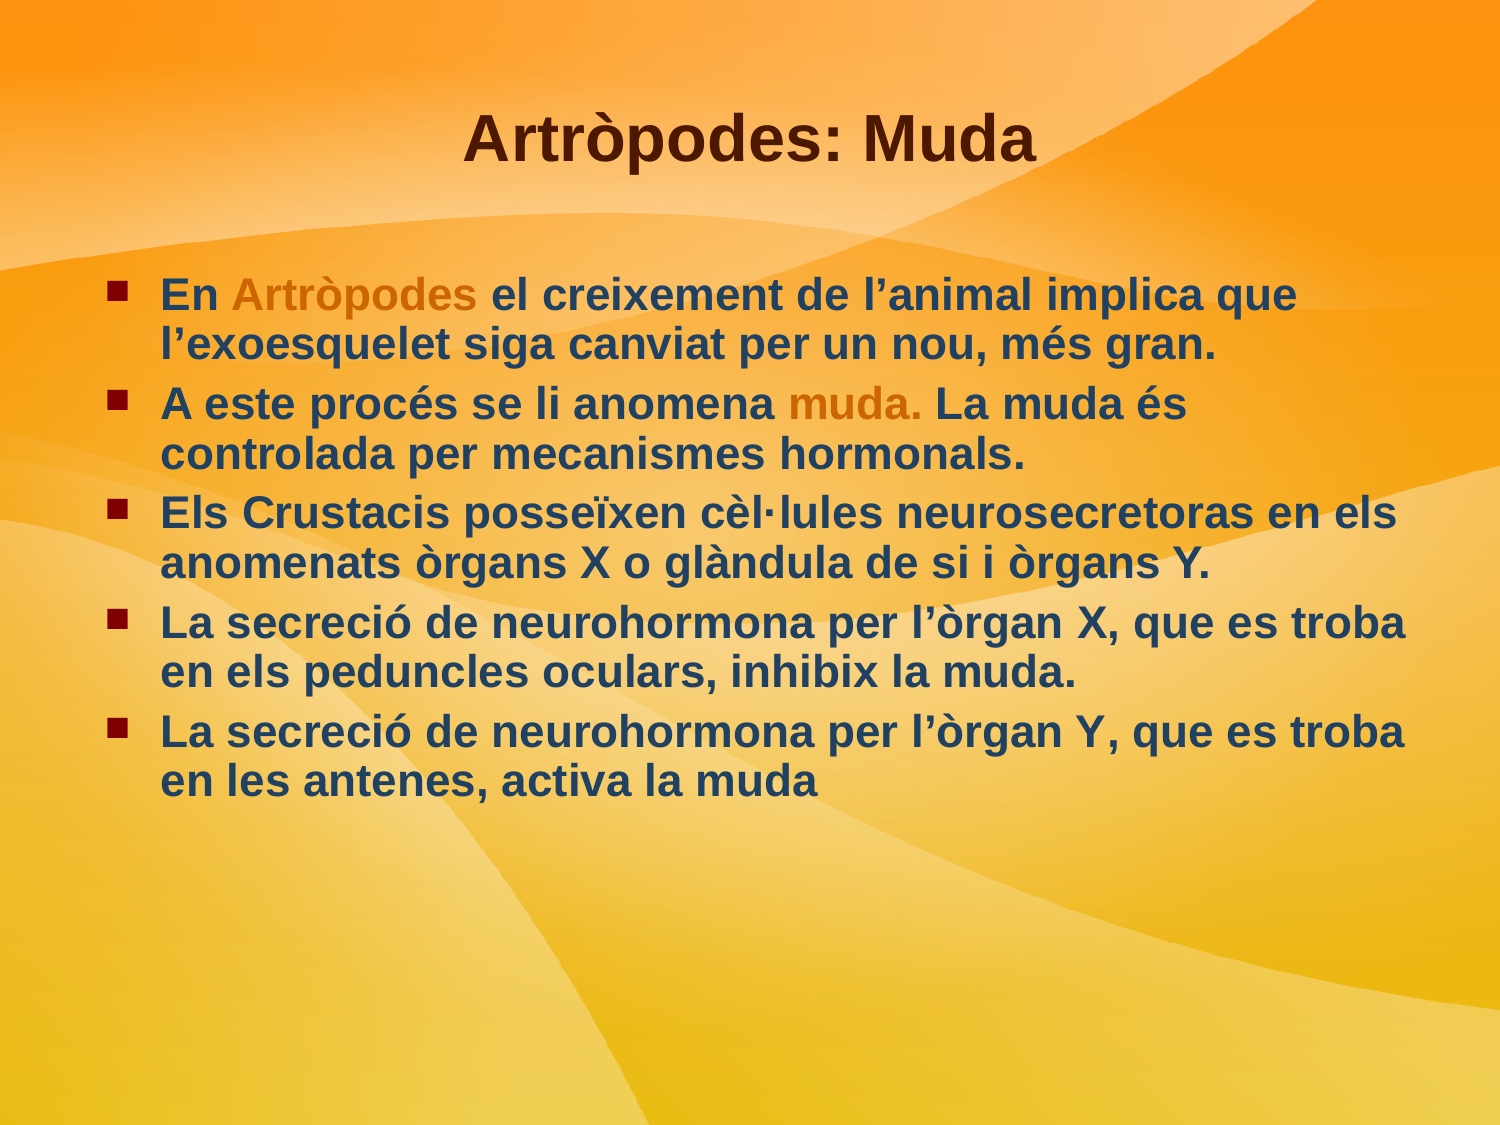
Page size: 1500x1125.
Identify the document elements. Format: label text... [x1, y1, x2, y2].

title Artròpodes: Muda [75, 52, 1425, 225]
list En Artròpodes el creixement de l’animal implica que l’exoesquelet siga canviat per un nou, més gran. A este procés se li anomena muda. La muda és controlada per mecanismes hormonals. Els Crustacis posseïxen cèl·lules neurosecretoras en els anomenats òrgans X o glàndula de si i òrgans Y. La secreció de neurohormona per l’òrgan X, que es troba en els peduncles oculars, inhibix la muda. La secreció de neurohormona per l’òrgan Y, que es troba en les antenes, activa la muda [75, 263, 1425, 1006]
picture [0, 0, 1500, 1125]
